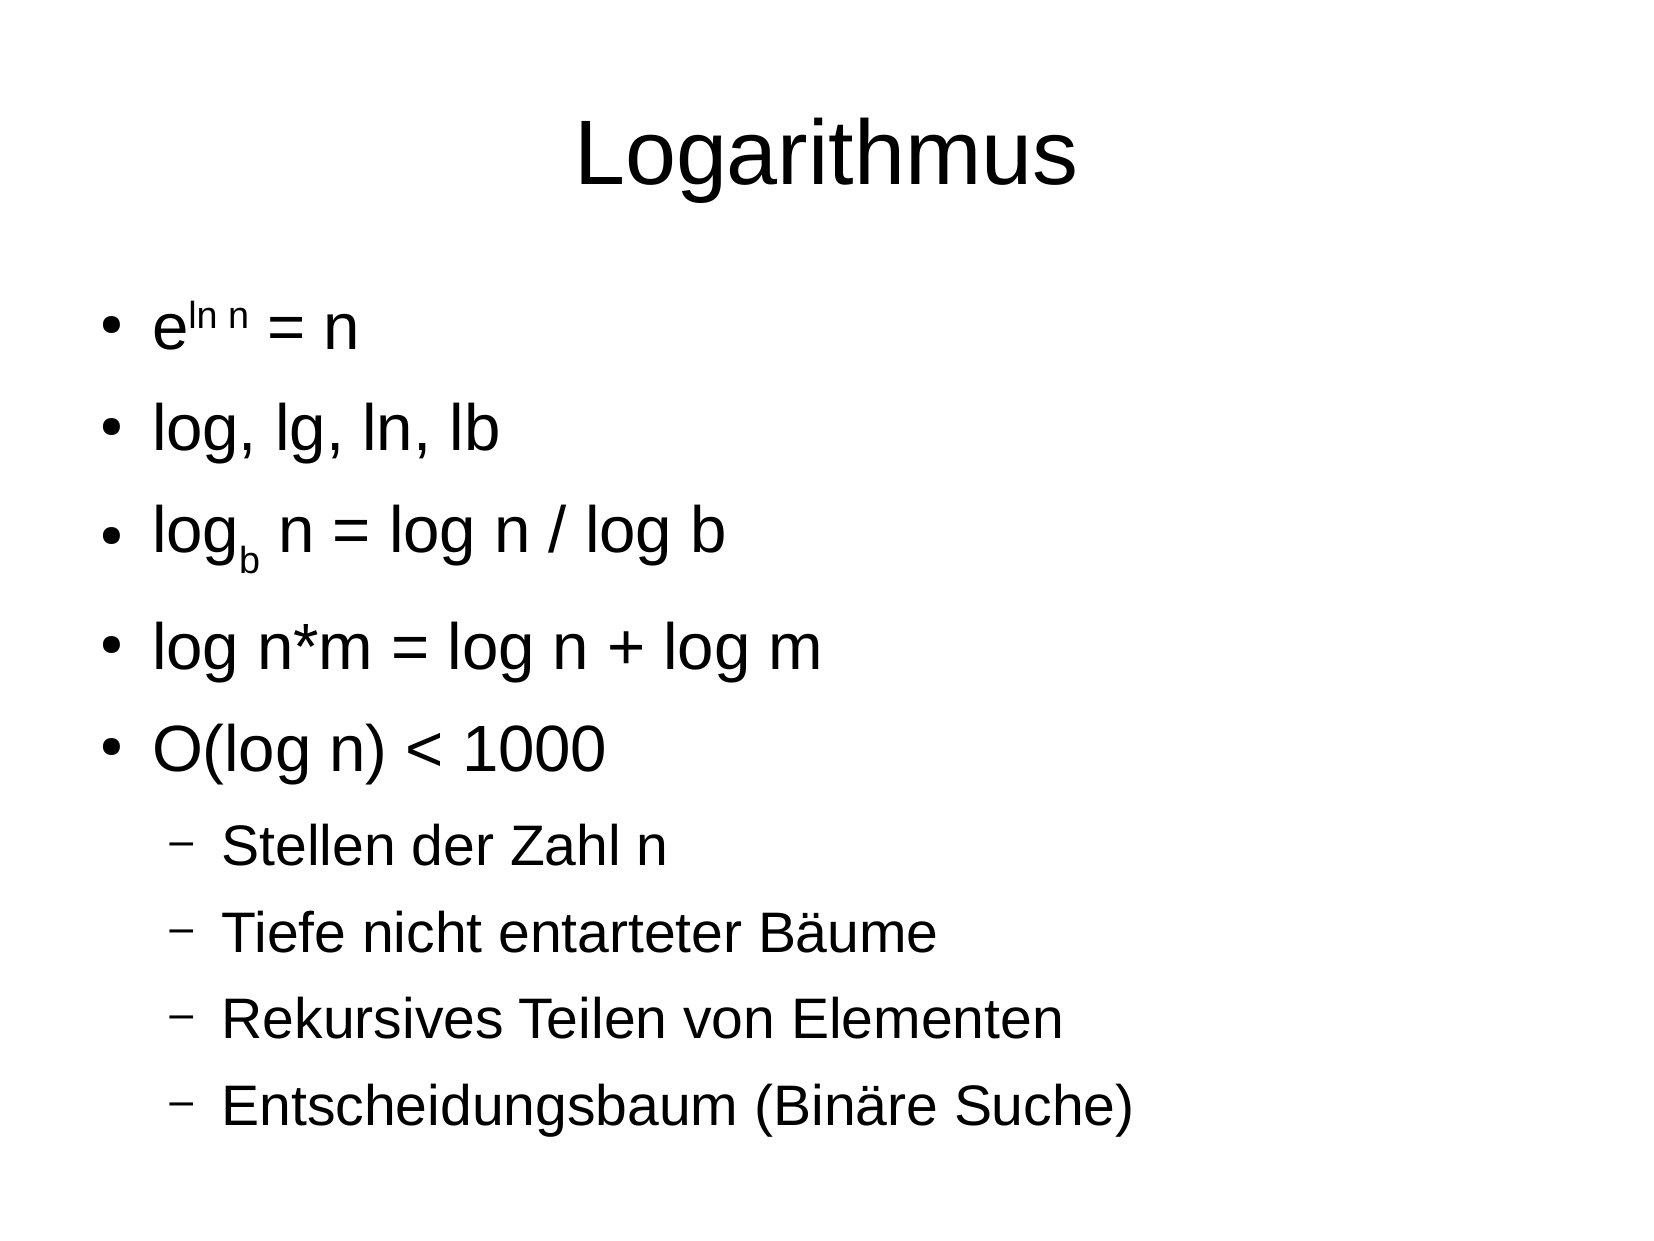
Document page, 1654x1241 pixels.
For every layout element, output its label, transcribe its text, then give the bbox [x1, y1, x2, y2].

list eln n = n log, lg, ln, lb logb n = log n / log b log n*m = log n + log m O(log n) < 1000 Stellen der Zahl n Tiefe nicht entarteter Bäume Rekursives Teilen von Elementen Entscheidungsbaum (Binäre Suche) [82, 290, 1571, 1141]
title Logarithmus [82, 49, 1571, 257]
